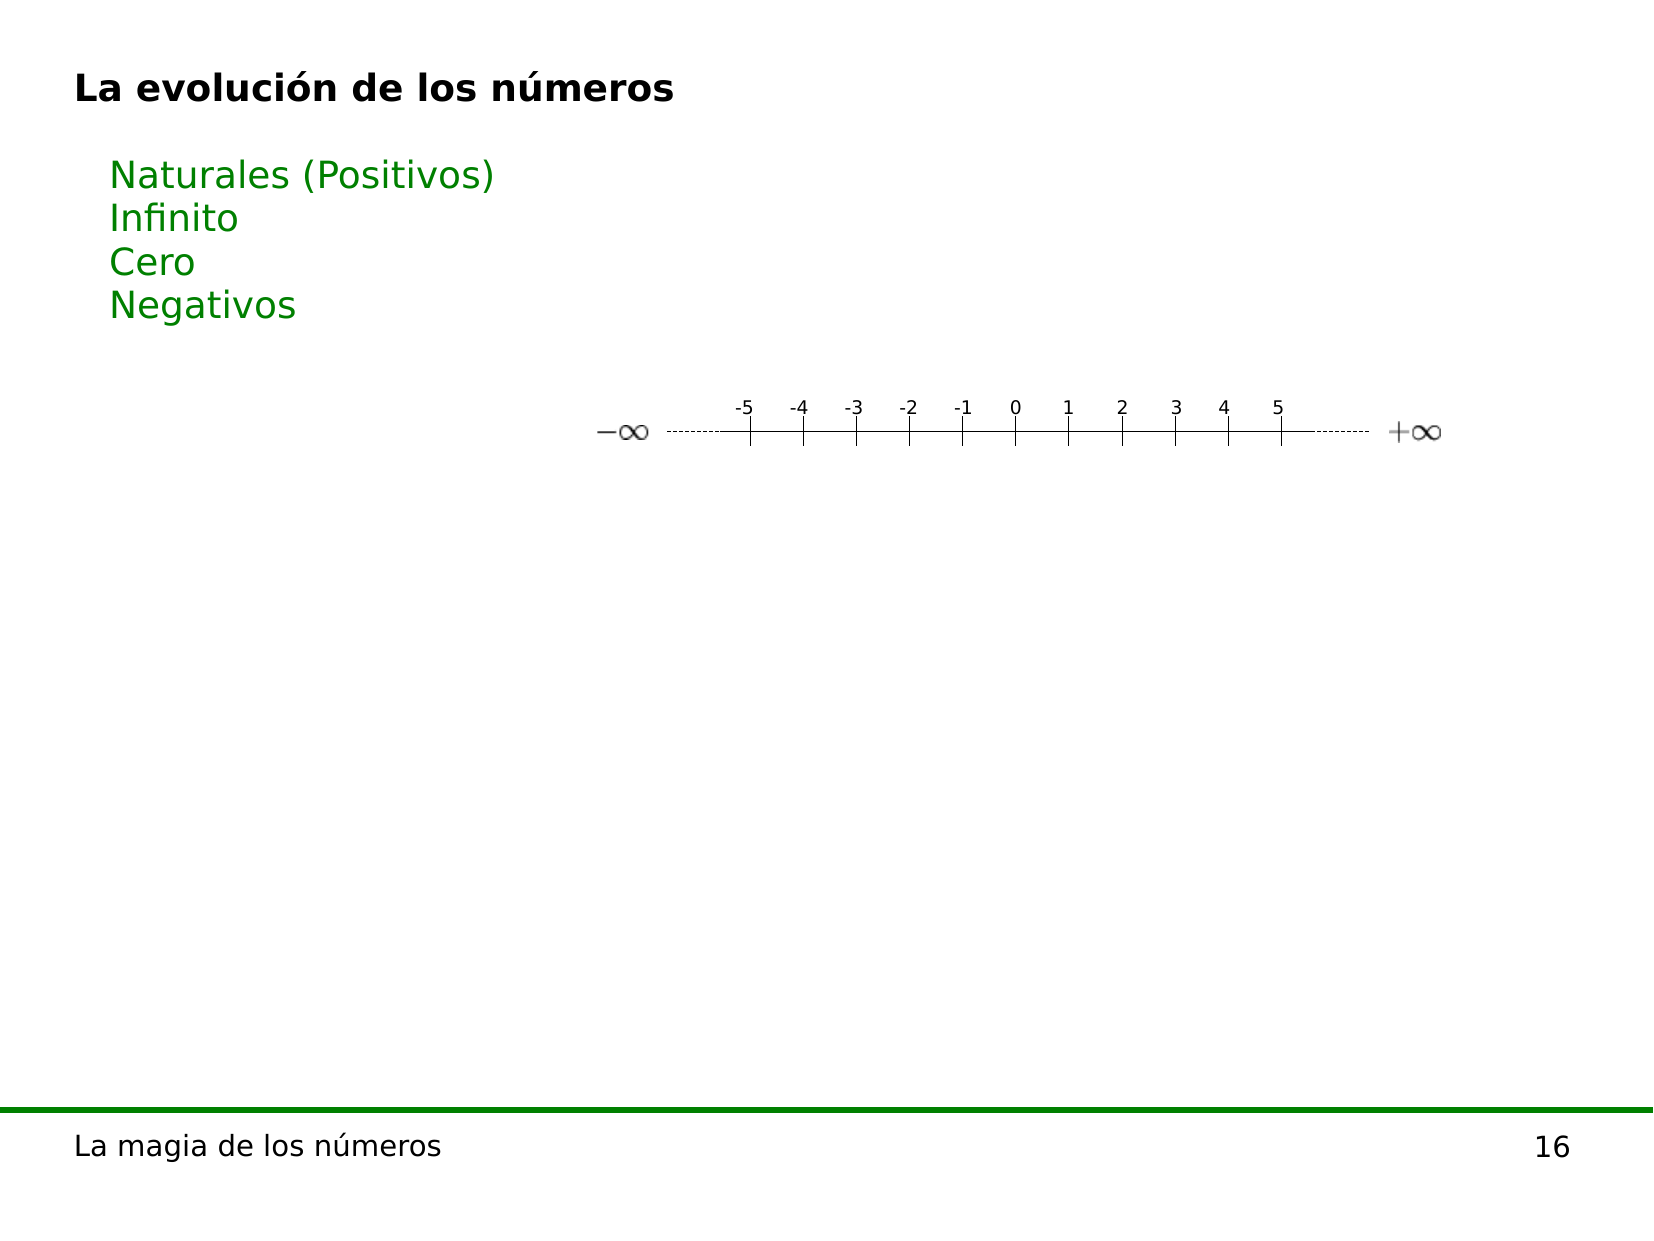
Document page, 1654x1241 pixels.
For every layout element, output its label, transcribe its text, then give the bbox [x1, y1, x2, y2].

text_box -5 -4 -3 -2 -1 1 2 3 4 5 [720, 389, 994, 427]
picture [1389, 421, 1441, 443]
text_box La evolución de los números Naturales (Positivos) Infinito Cero Negativos [59, 59, 1182, 336]
text_box La magia de los números [59, 1122, 975, 1172]
picture [596, 425, 650, 440]
text_box 0 [994, 389, 1055, 427]
text_box -5 -4 -3 -2 -1 1 2 3 4 5 [1055, 389, 1300, 427]
